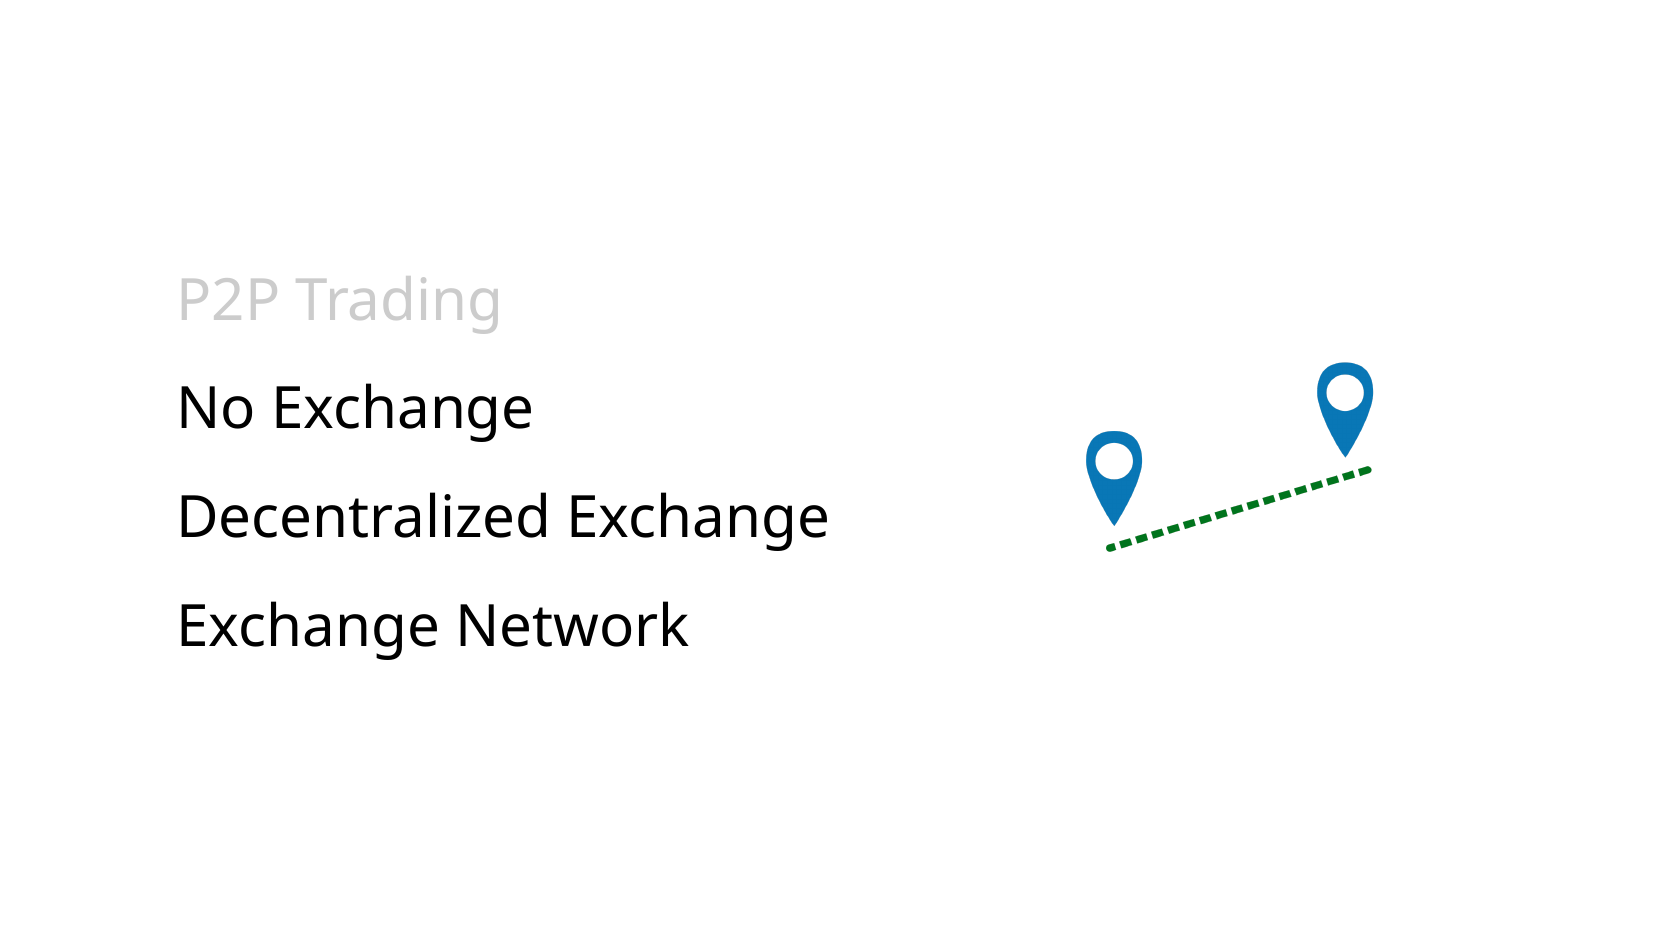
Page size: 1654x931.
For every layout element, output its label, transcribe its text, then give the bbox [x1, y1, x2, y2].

list P2P Trading No Exchange Decentralized Exchange Exchange Network [82, 90, 1571, 841]
picture [976, 288, 1483, 626]
